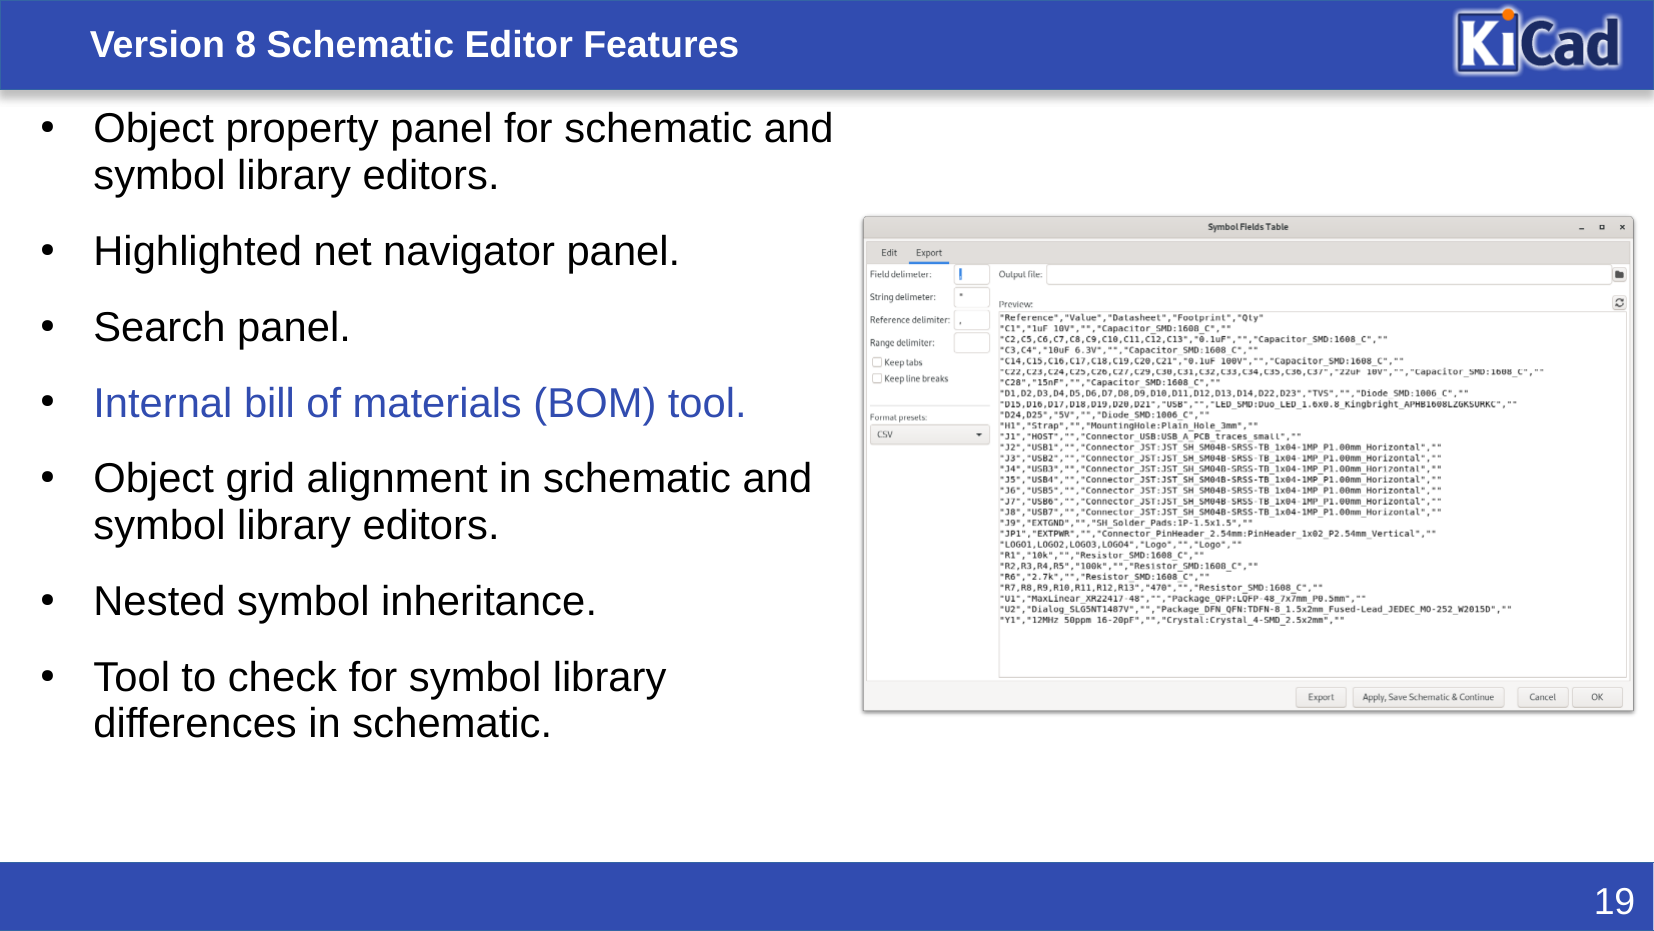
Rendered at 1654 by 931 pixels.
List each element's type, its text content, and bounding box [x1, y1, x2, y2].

list Object property panel for schematic and symbol library editors. Highlighted net navigator panel. Search panel. Internal bill of materials (BOM) tool. Object grid alignment in schematic and symbol library editors. Nested symbol inheritance. Tool to check for symbol library differences in schematic. [22, 105, 848, 856]
picture [1412, 0, 1654, 92]
text_box [0, 862, 1654, 931]
picture [855, 209, 1642, 721]
text_box <number> [1387, 873, 1651, 931]
text_box Version 8 Schematic Editor Features [0, 0, 1412, 90]
